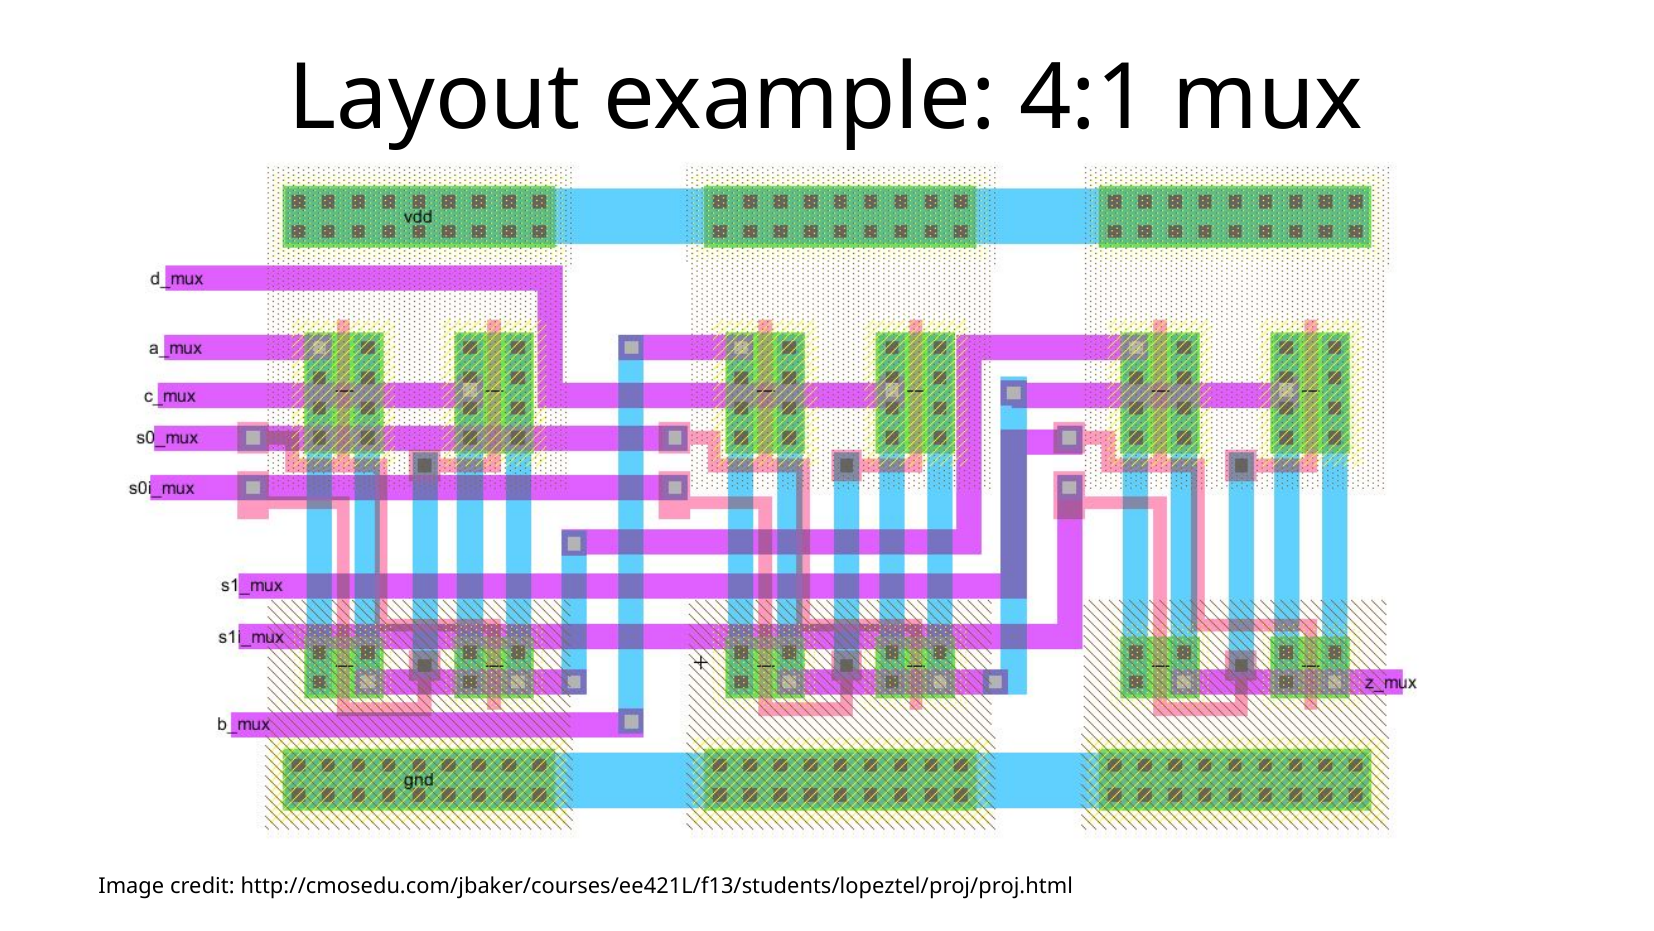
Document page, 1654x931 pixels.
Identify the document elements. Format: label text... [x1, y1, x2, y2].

title Layout example: 4:1 mux [82, 15, 1571, 171]
picture [105, 152, 1432, 856]
list Image credit: http://cmosedu.com/jbaker/courses/ee421L/f13/students/lopeztel/proj/proj.html [75, 870, 1564, 901]
